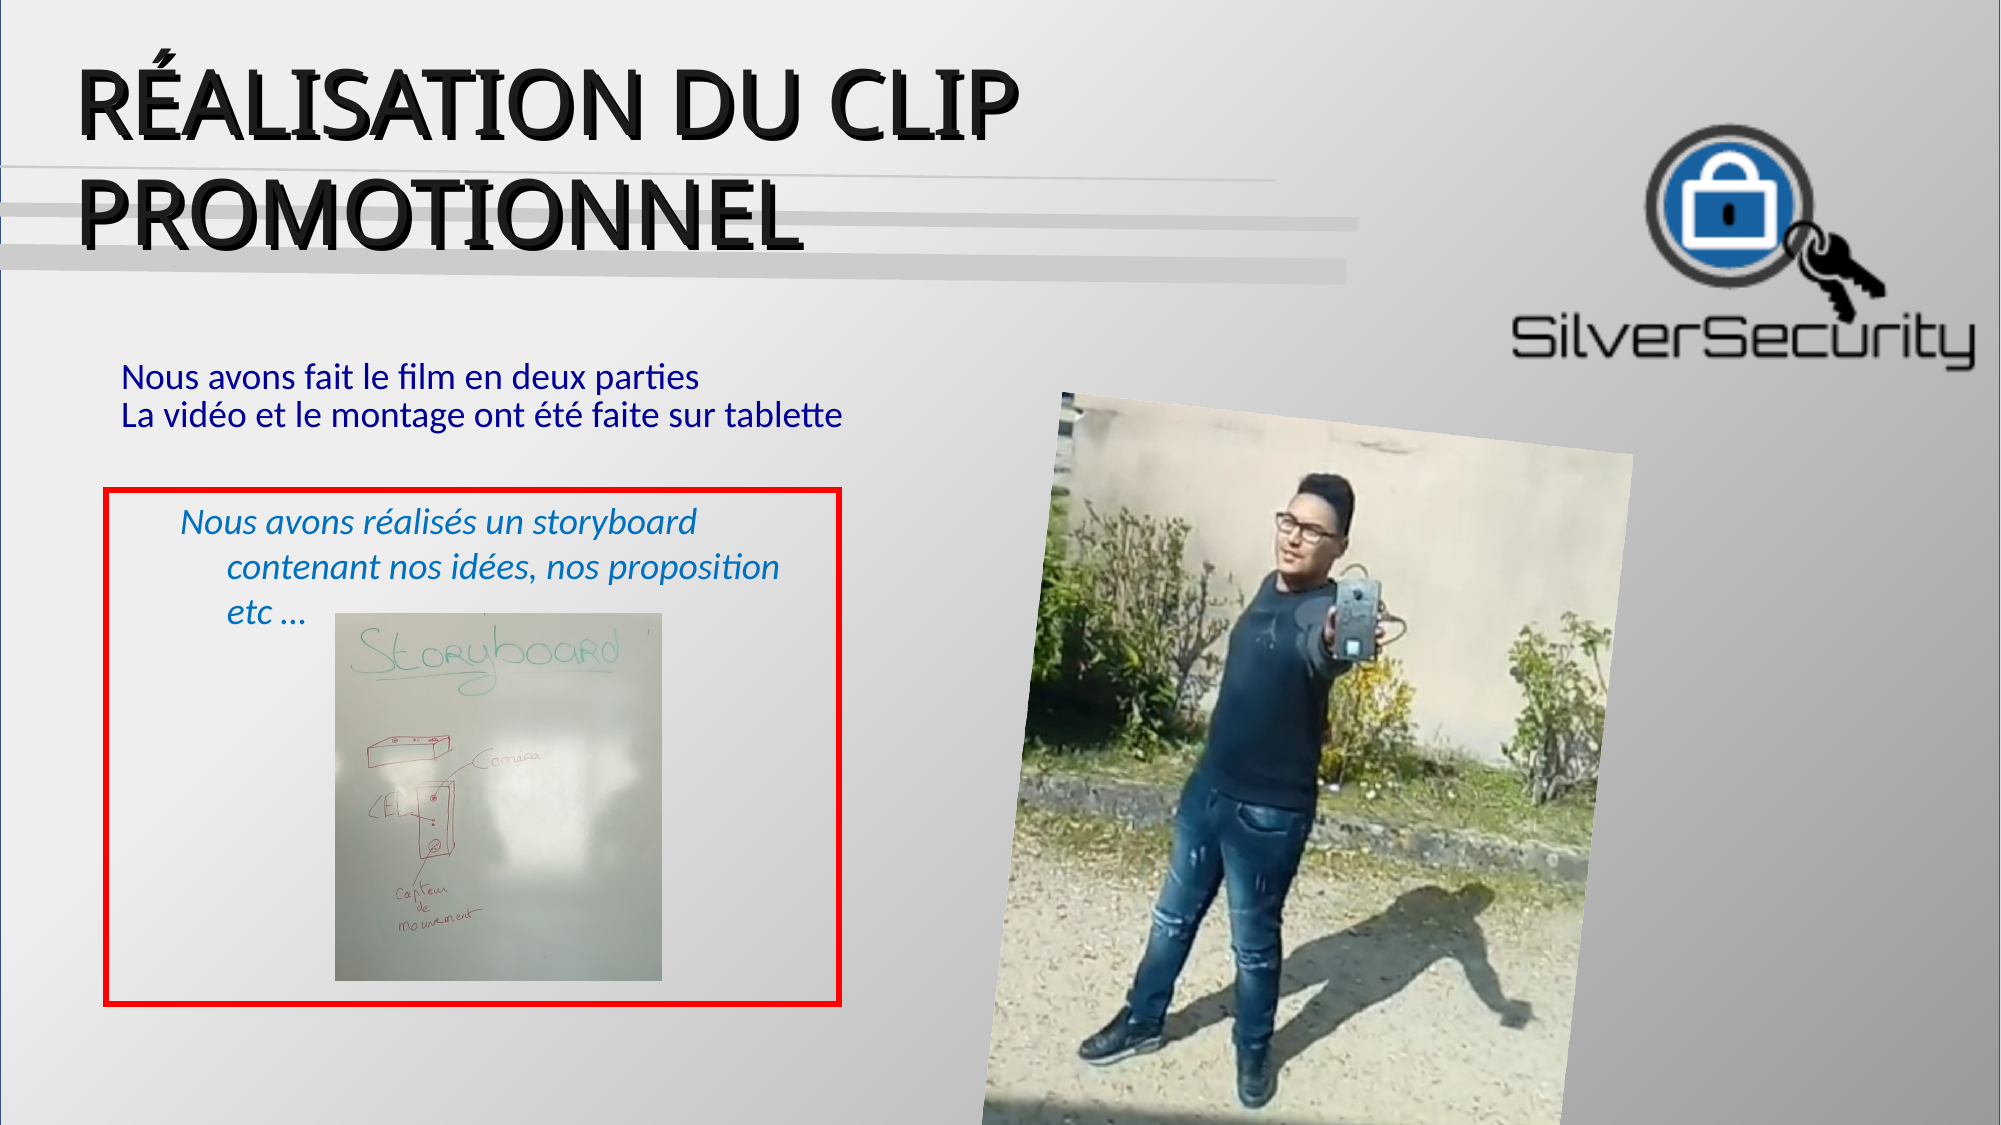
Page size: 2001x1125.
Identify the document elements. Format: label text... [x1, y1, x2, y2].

text_box Nous avons fait le film en deux parties La vidéo et le montage ont été faite sur tablette [106, 354, 957, 461]
text_box RÉALISATION DU CLIP PROMOTIONNEL [58, 36, 1607, 272]
picture [335, 613, 662, 981]
text_box Nous avons réalisés un storyboard contenant nos idées, nos proposition etc … [118, 490, 825, 736]
picture [980, 0, 2001, 1125]
